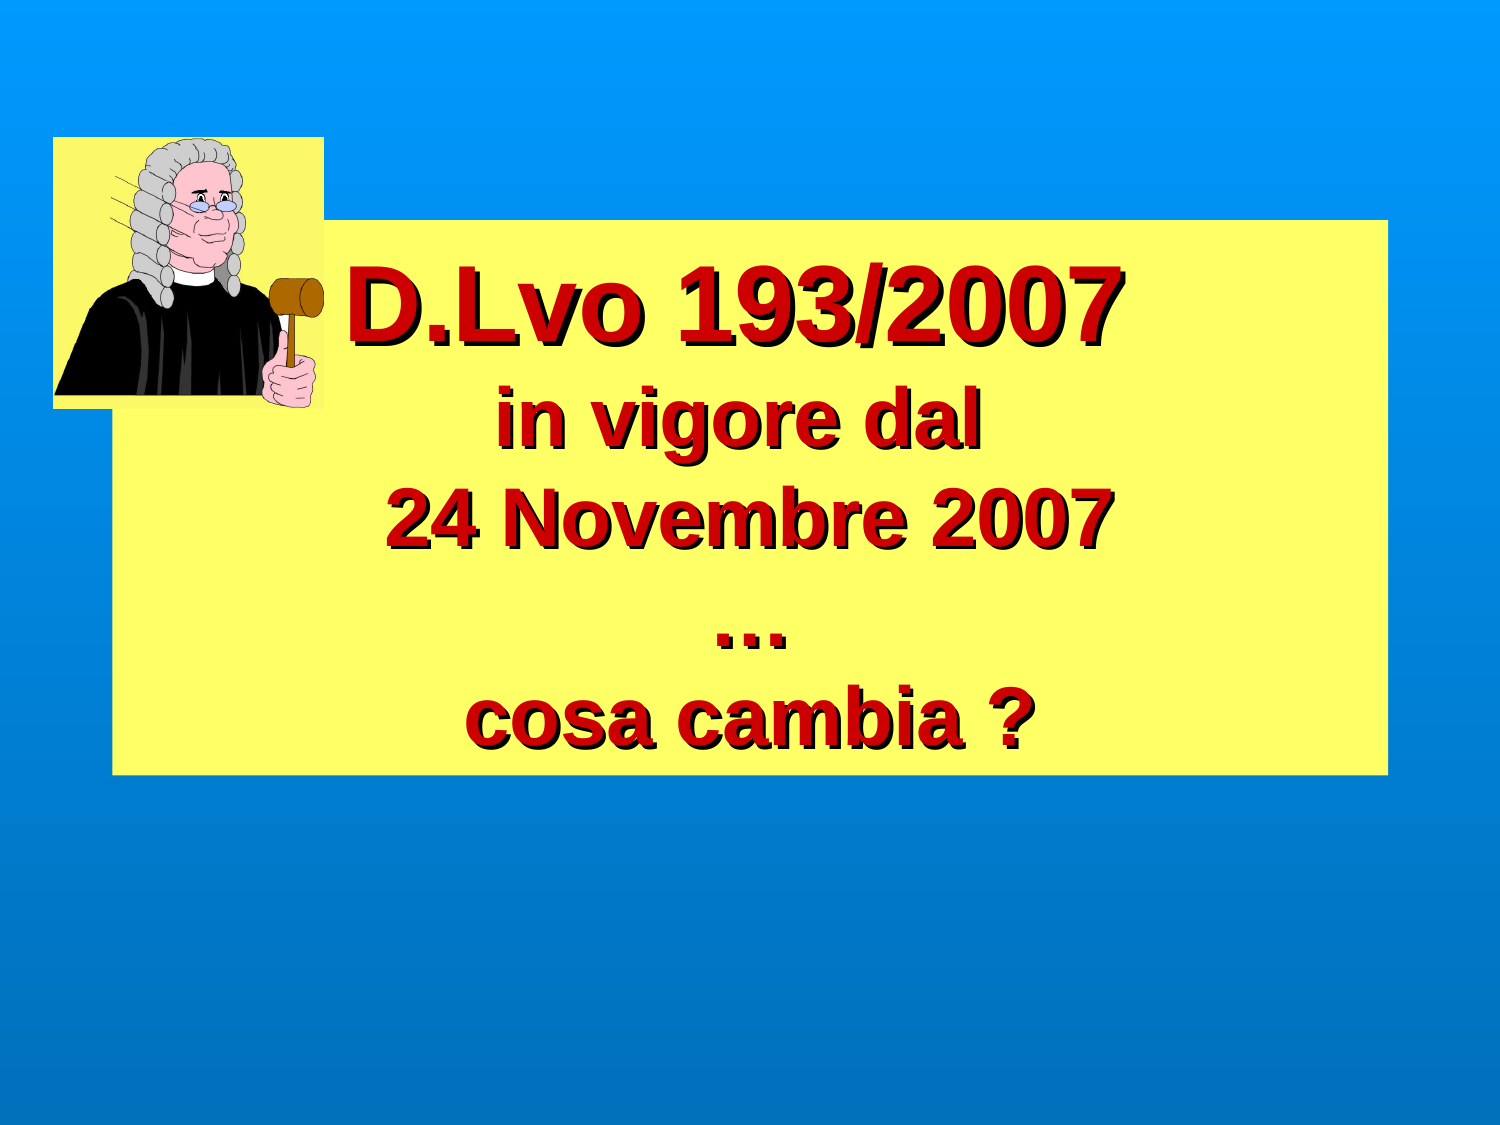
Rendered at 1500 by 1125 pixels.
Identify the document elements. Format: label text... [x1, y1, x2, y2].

title D.Lvo 193/2007 in vigore dal 24 Novembre 2007 … cosa cambia ? [112, 220, 1389, 776]
picture [53, 137, 324, 409]
